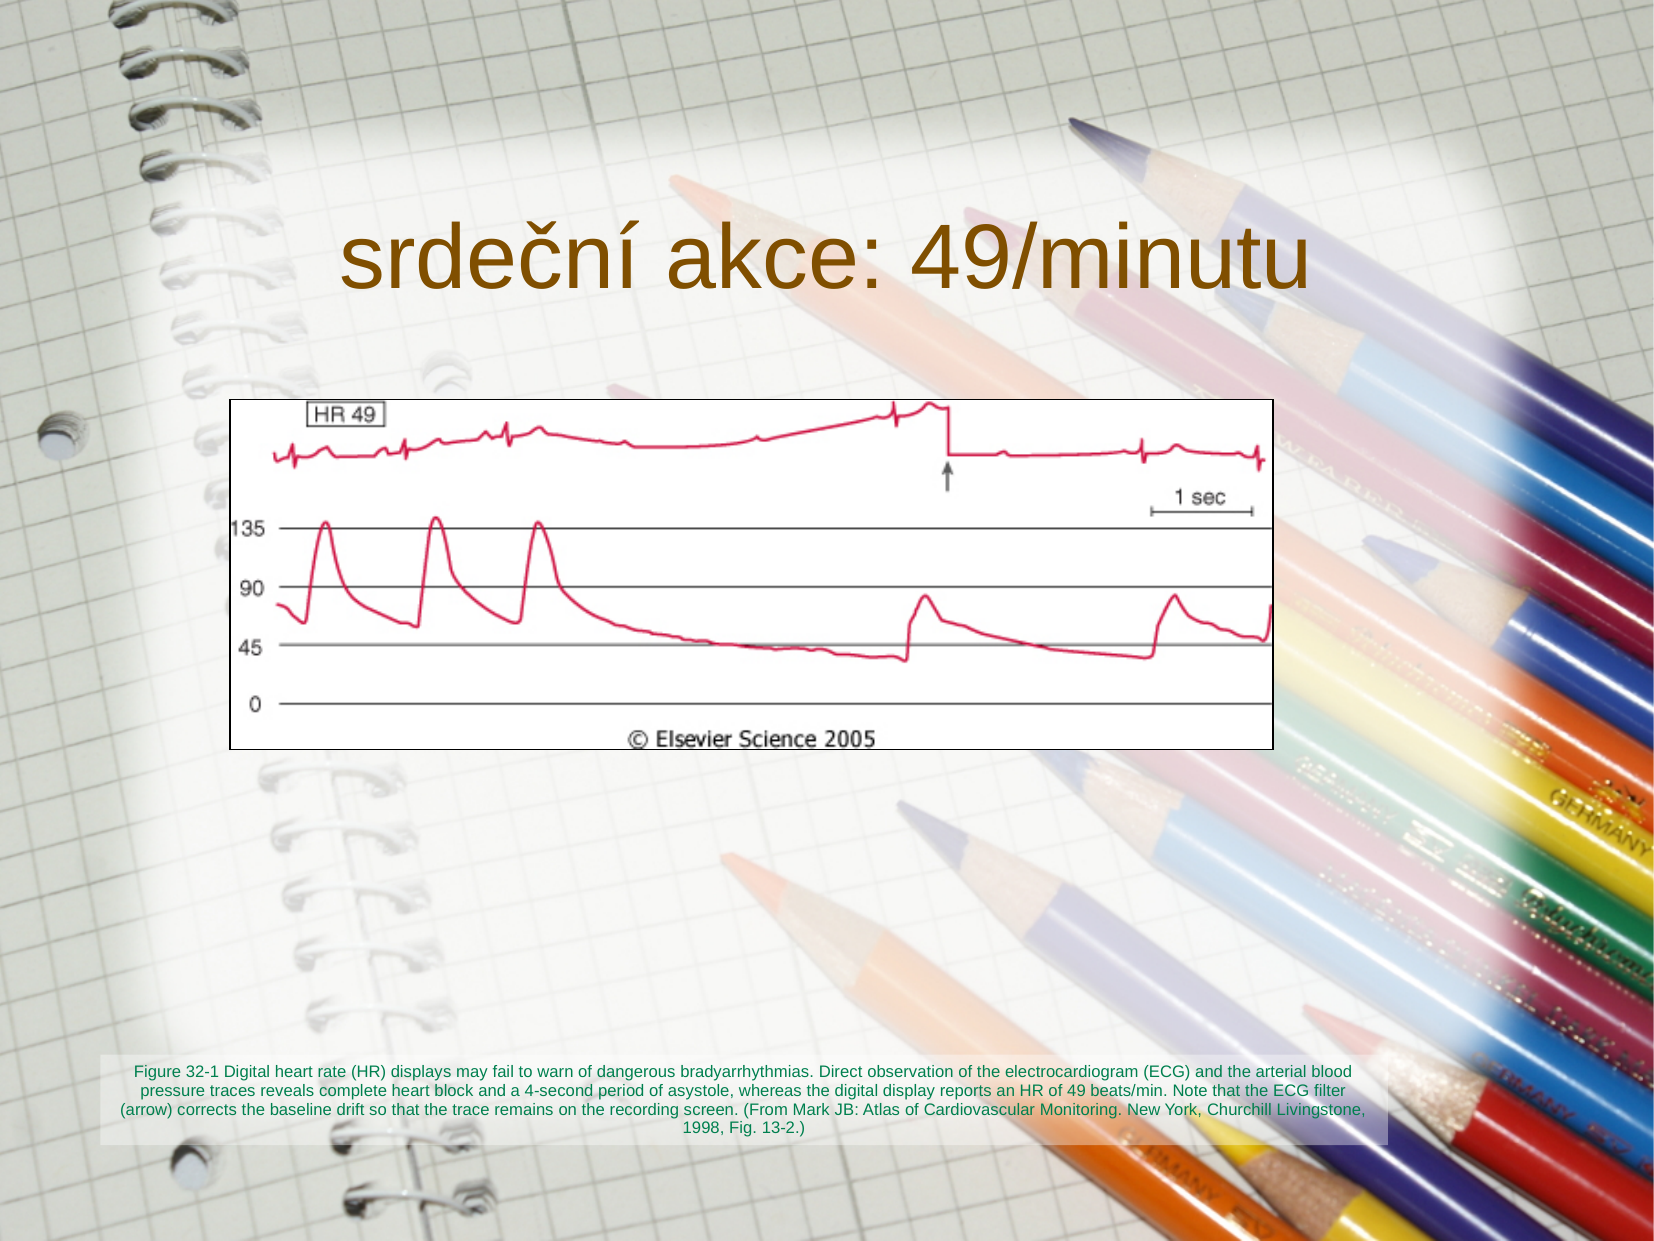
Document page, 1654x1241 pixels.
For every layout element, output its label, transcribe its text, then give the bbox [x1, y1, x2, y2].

title srdeční akce: 49/minutu [147, 153, 1506, 361]
picture [0, 0, 1654, 1241]
text_box Figure 32-1 Digital heart rate (HR) displays may fail to warn of dangerous bradyarrhythmias. Direct observation of the electrocardiogram (ECG) and the arterial blood pressure traces reveals complete heart block and a 4-second period of asystole, whereas the digital display reports an HR of 49 beats/min. Note that the ECG filter (arrow) corrects the baseline drift so that the trace remains on the recording screen. (From Mark JB: Atlas of Cardiovascular Monitoring. New York, Churchill Livingstone, 1998, Fig. 13-2.) [100, 1054, 1388, 1146]
